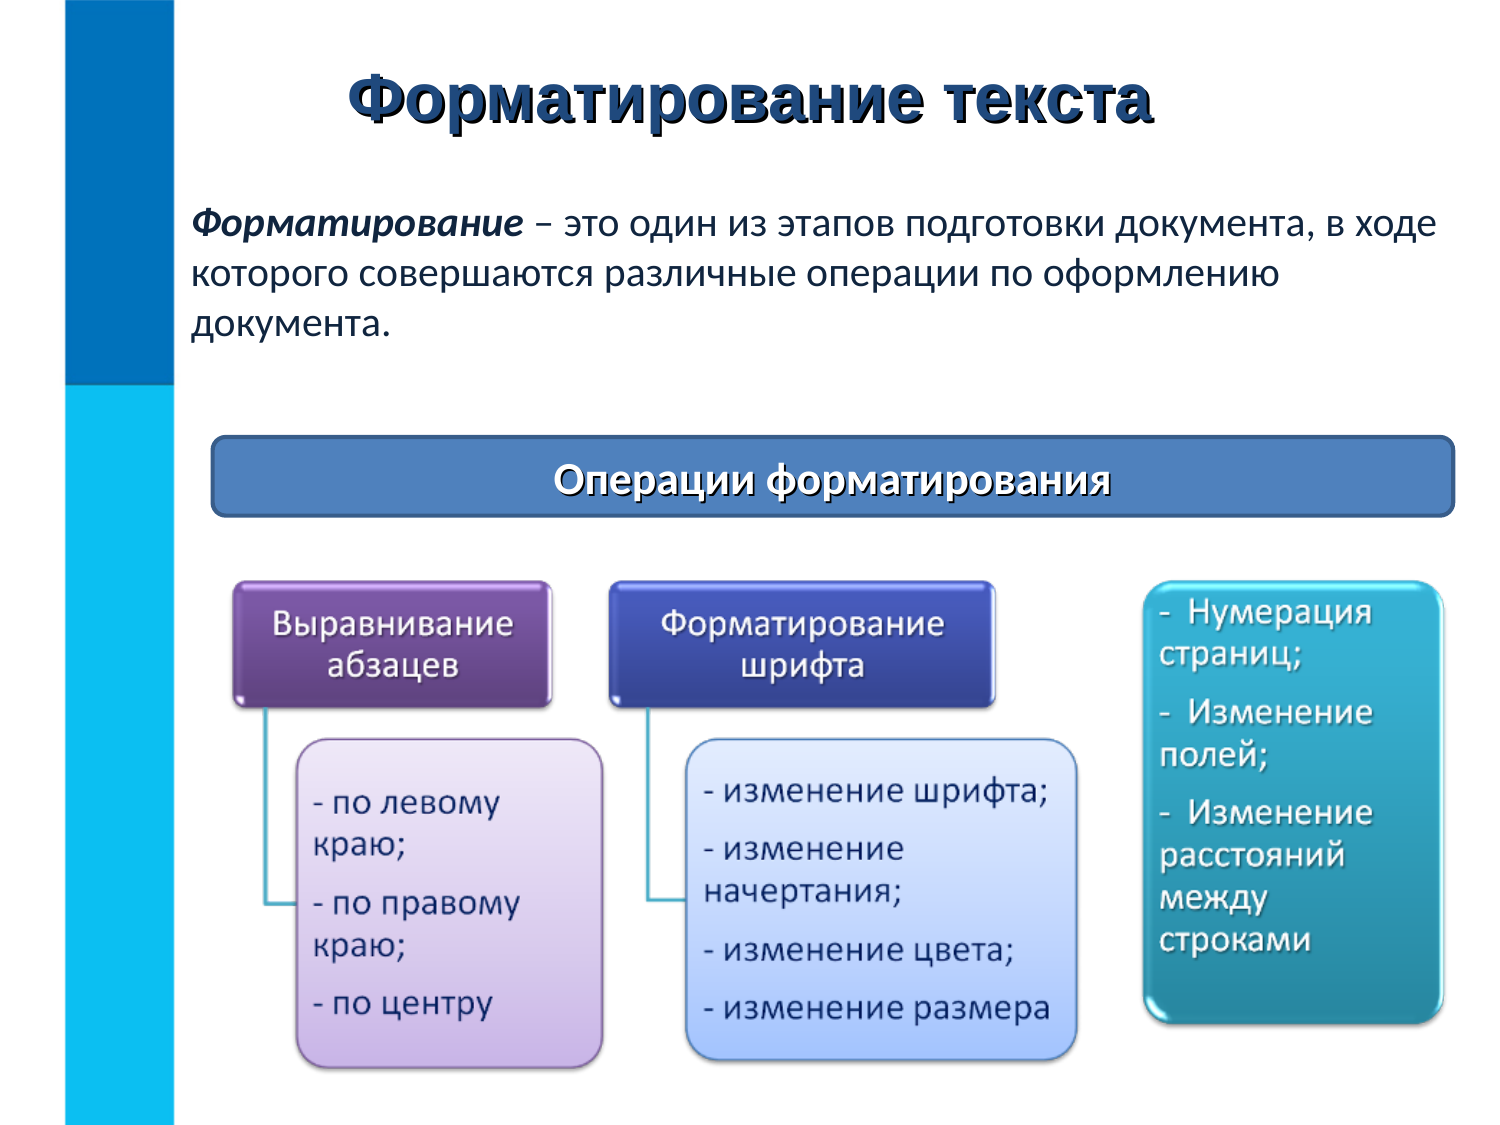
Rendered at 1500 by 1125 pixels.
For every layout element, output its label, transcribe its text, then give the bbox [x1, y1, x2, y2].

text_box Операции форматирования [212, 436, 1454, 516]
text_box Форматирование текста [75, 0, 1426, 188]
picture [0, 0, 1500, 1125]
list Форматирование – это один из этапов подготовки документа, в ходе которого совершаются различные операции по оформлению документа. [175, 187, 1465, 422]
